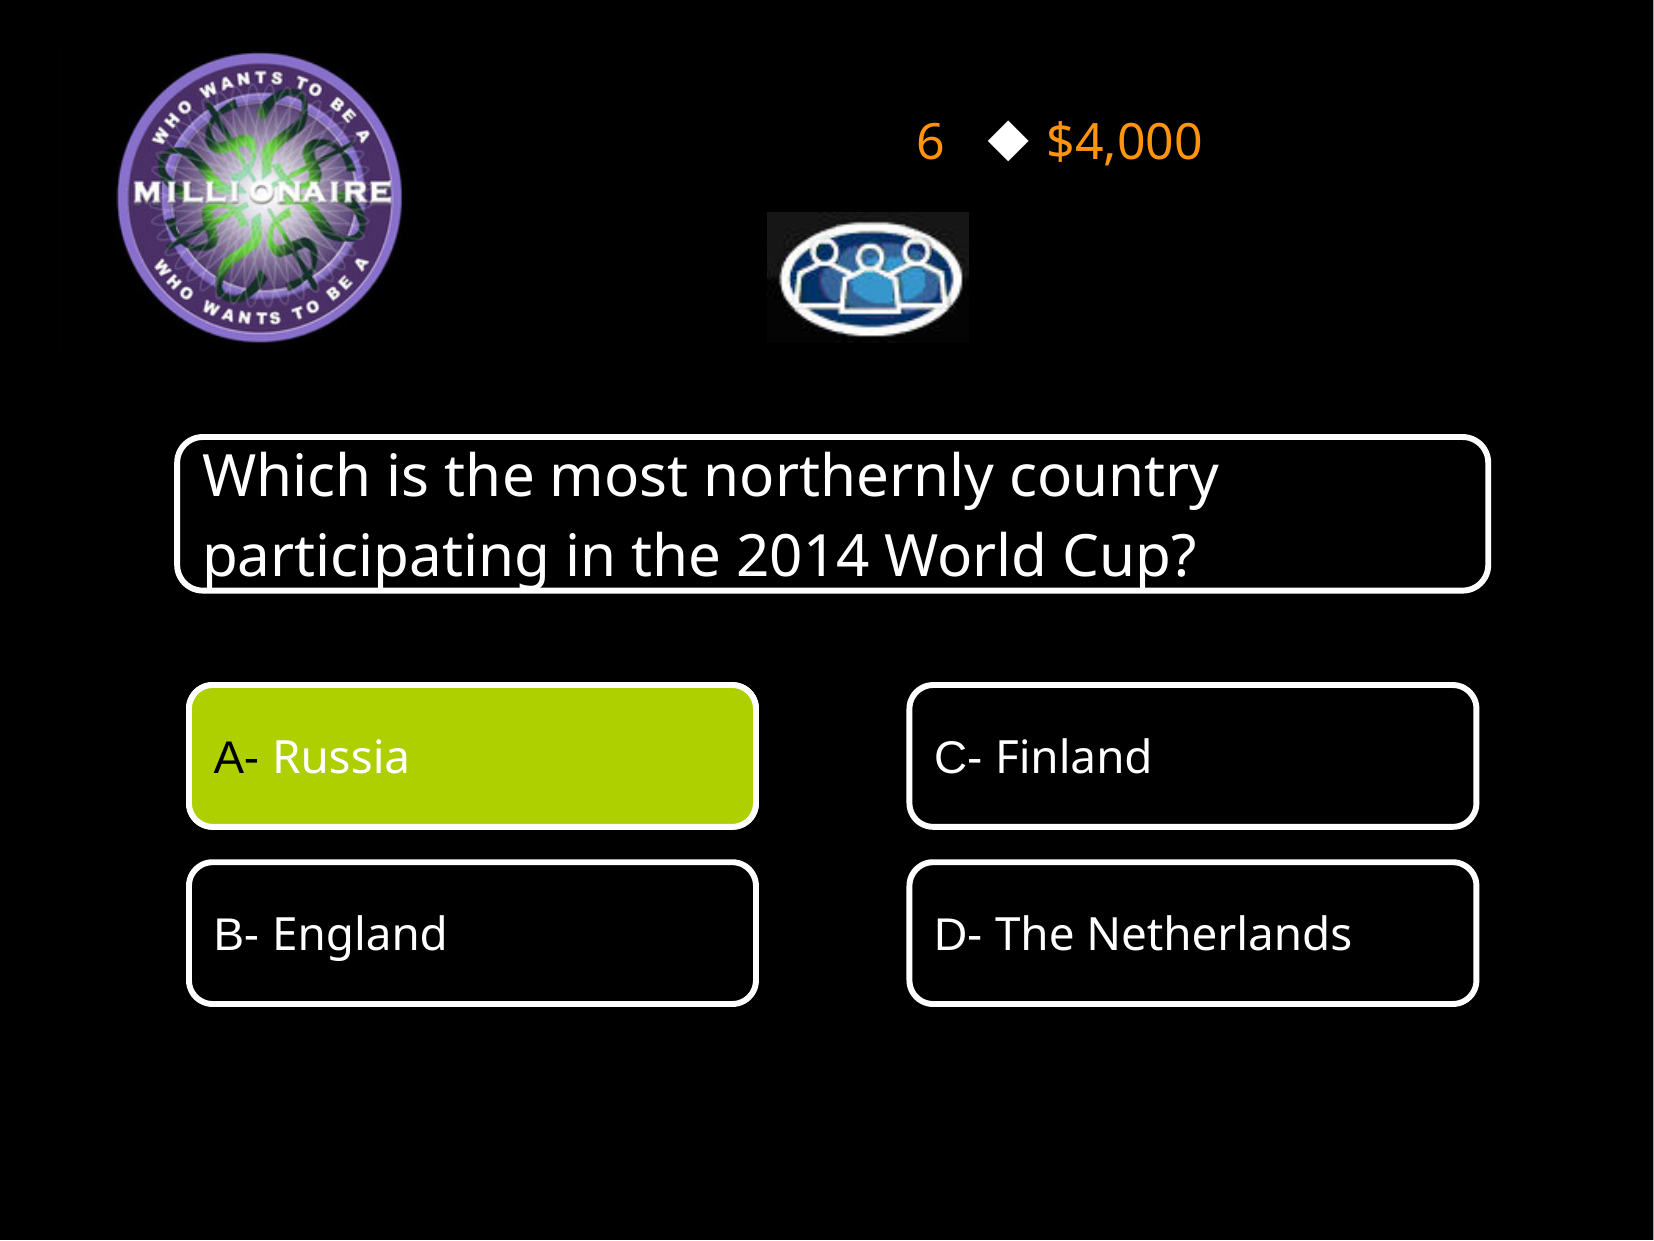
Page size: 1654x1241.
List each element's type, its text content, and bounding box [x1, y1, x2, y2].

text_box D- The Netherlands [909, 862, 1477, 1004]
picture [767, 212, 969, 343]
text_box A- Russia [188, 685, 756, 827]
text_box B- England [188, 862, 756, 1004]
text_box Which is the most northernly country participating in the 2014 World Cup? [177, 437, 1489, 591]
text_box 6  $4,000 [774, 106, 1458, 257]
picture [59, 41, 477, 355]
text_box C- Finland [909, 685, 1477, 827]
